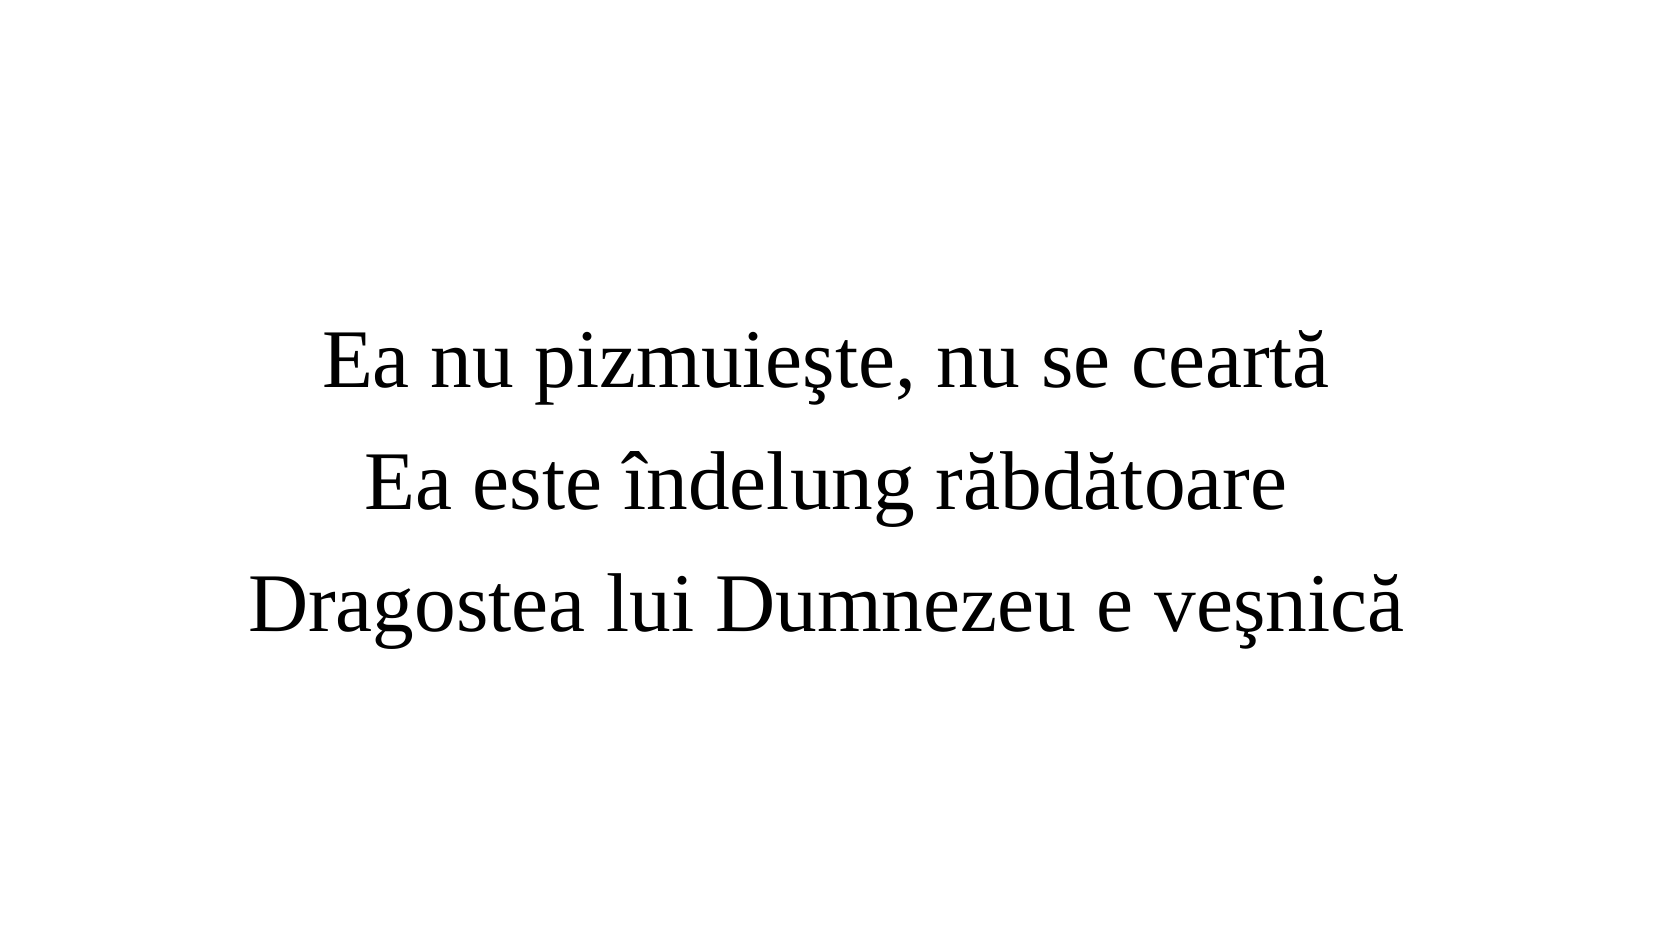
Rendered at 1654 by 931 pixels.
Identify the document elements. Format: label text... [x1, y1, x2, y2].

subtitle Ea nu pizmuieşte, nu se ceartă Ea este îndelung răbdătoare Dragostea lui Dumnezeu e veşnică [70, 301, 1583, 651]
